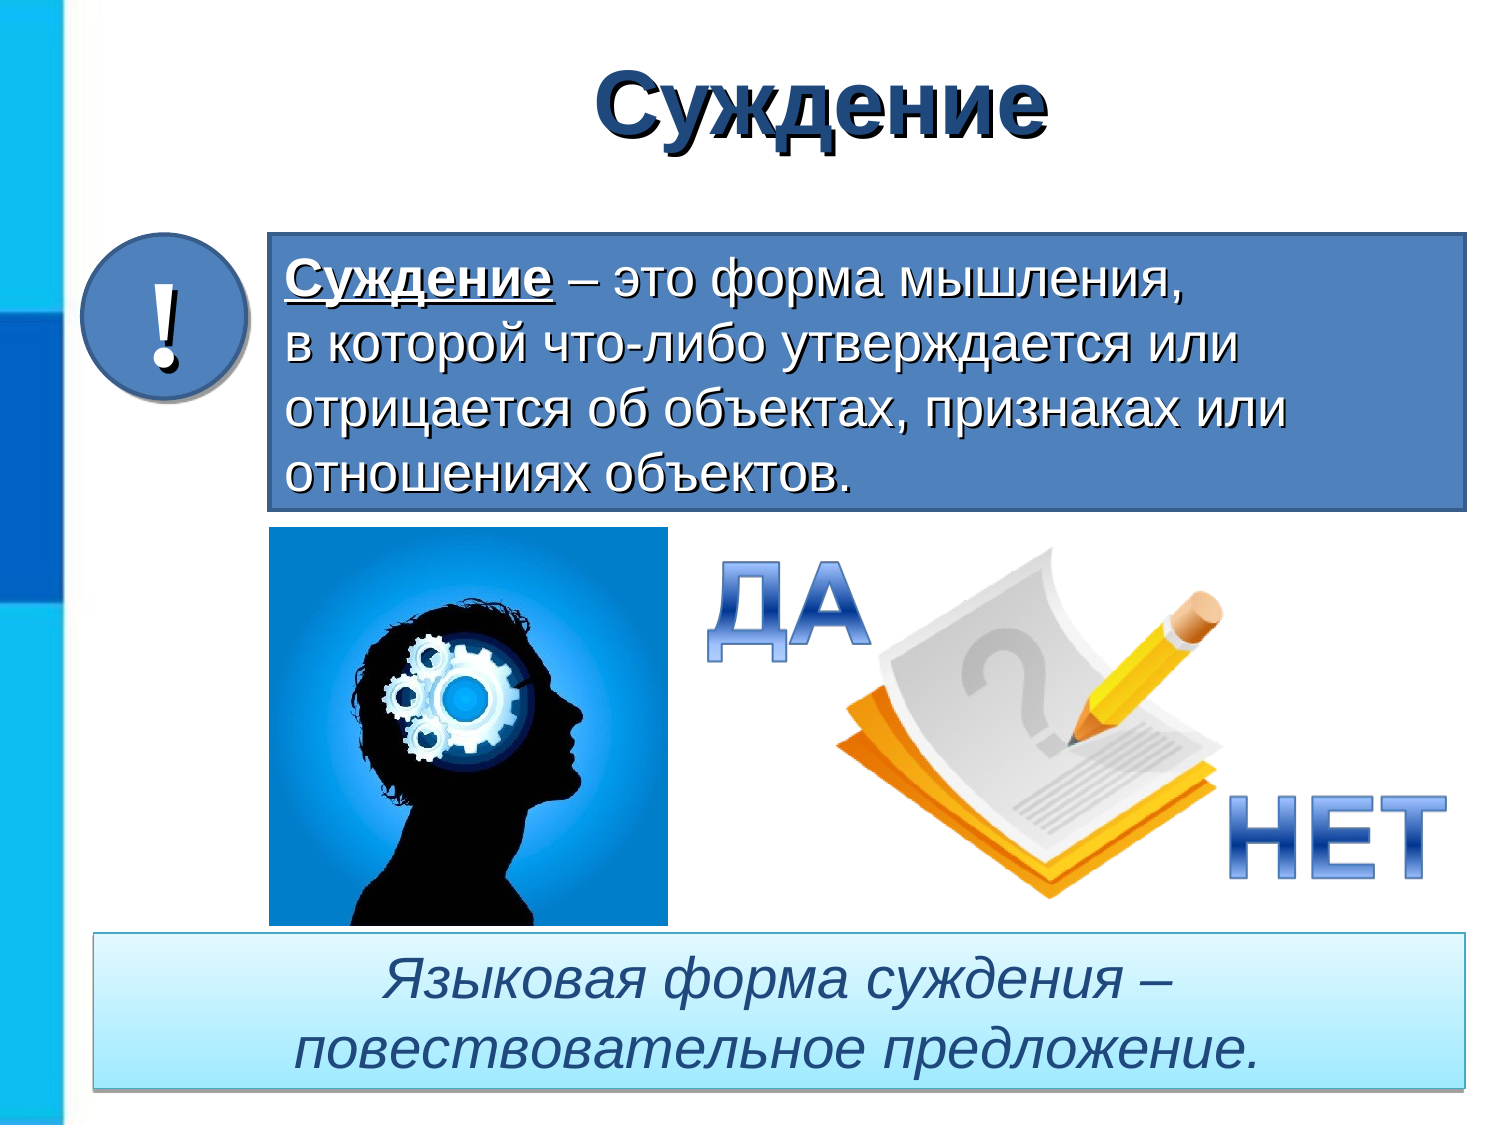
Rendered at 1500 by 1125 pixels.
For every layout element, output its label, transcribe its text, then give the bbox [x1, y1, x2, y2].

text_box ! [82, 234, 247, 399]
text_box Языковая форма суждения – повествовательное предложение. [93, 933, 1465, 1089]
text_box Суждение – это форма мышления, в которой что-либо утверждается или отрицается об объектах, признаках или отношениях объектов. [269, 234, 1465, 510]
picture [0, 0, 1500, 1125]
text_box Суждение [140, 35, 1500, 161]
